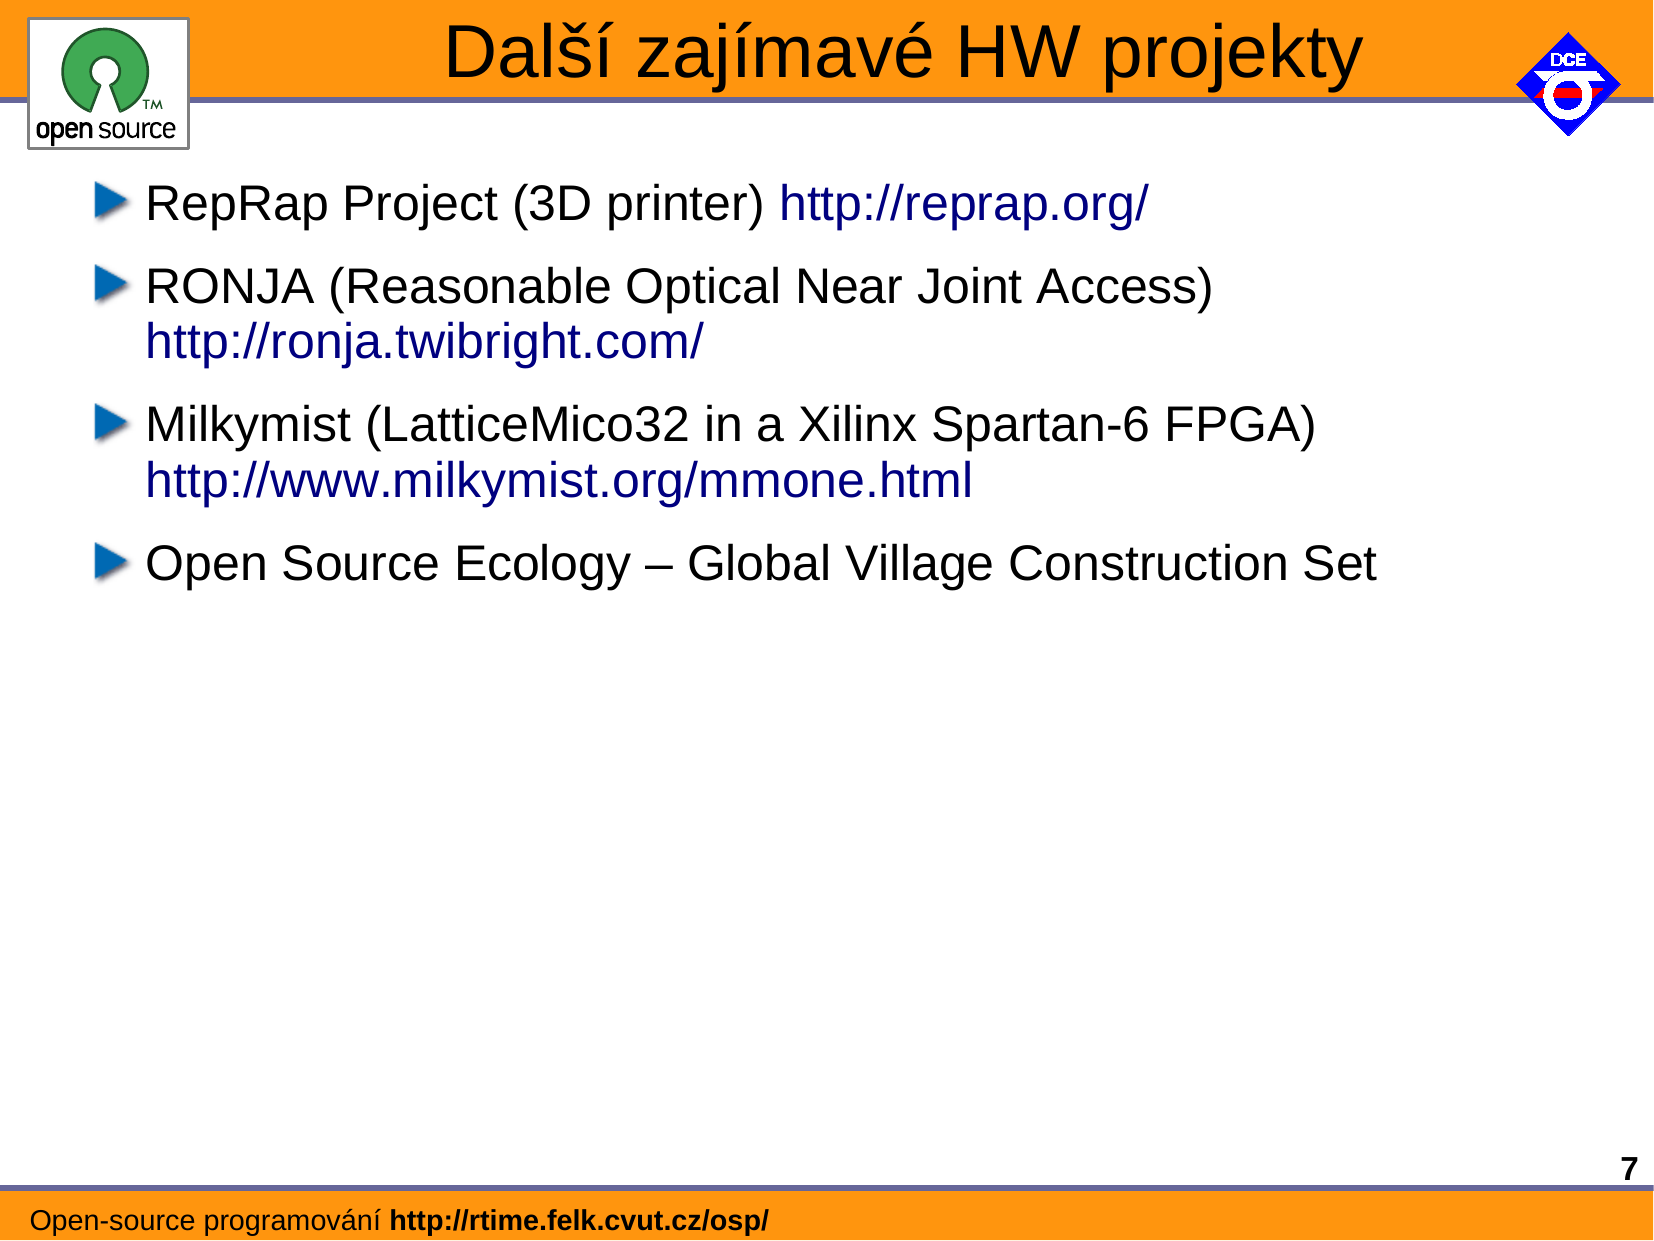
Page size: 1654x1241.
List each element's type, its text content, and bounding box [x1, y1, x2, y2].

list RepRap Project (3D printer) http://reprap.org/ RONJA (Reasonable Optical Near Joint Access) http://ronja.twibright.com/ Milkymist (LatticeMico32 in a Xilinx Spartan-6 FPGA) http://www.milkymist.org/mmone.html Open Source Ecology – Global Village Construction Set [75, 174, 1538, 663]
title Další zajímavé HW projekty [178, 4, 1631, 98]
